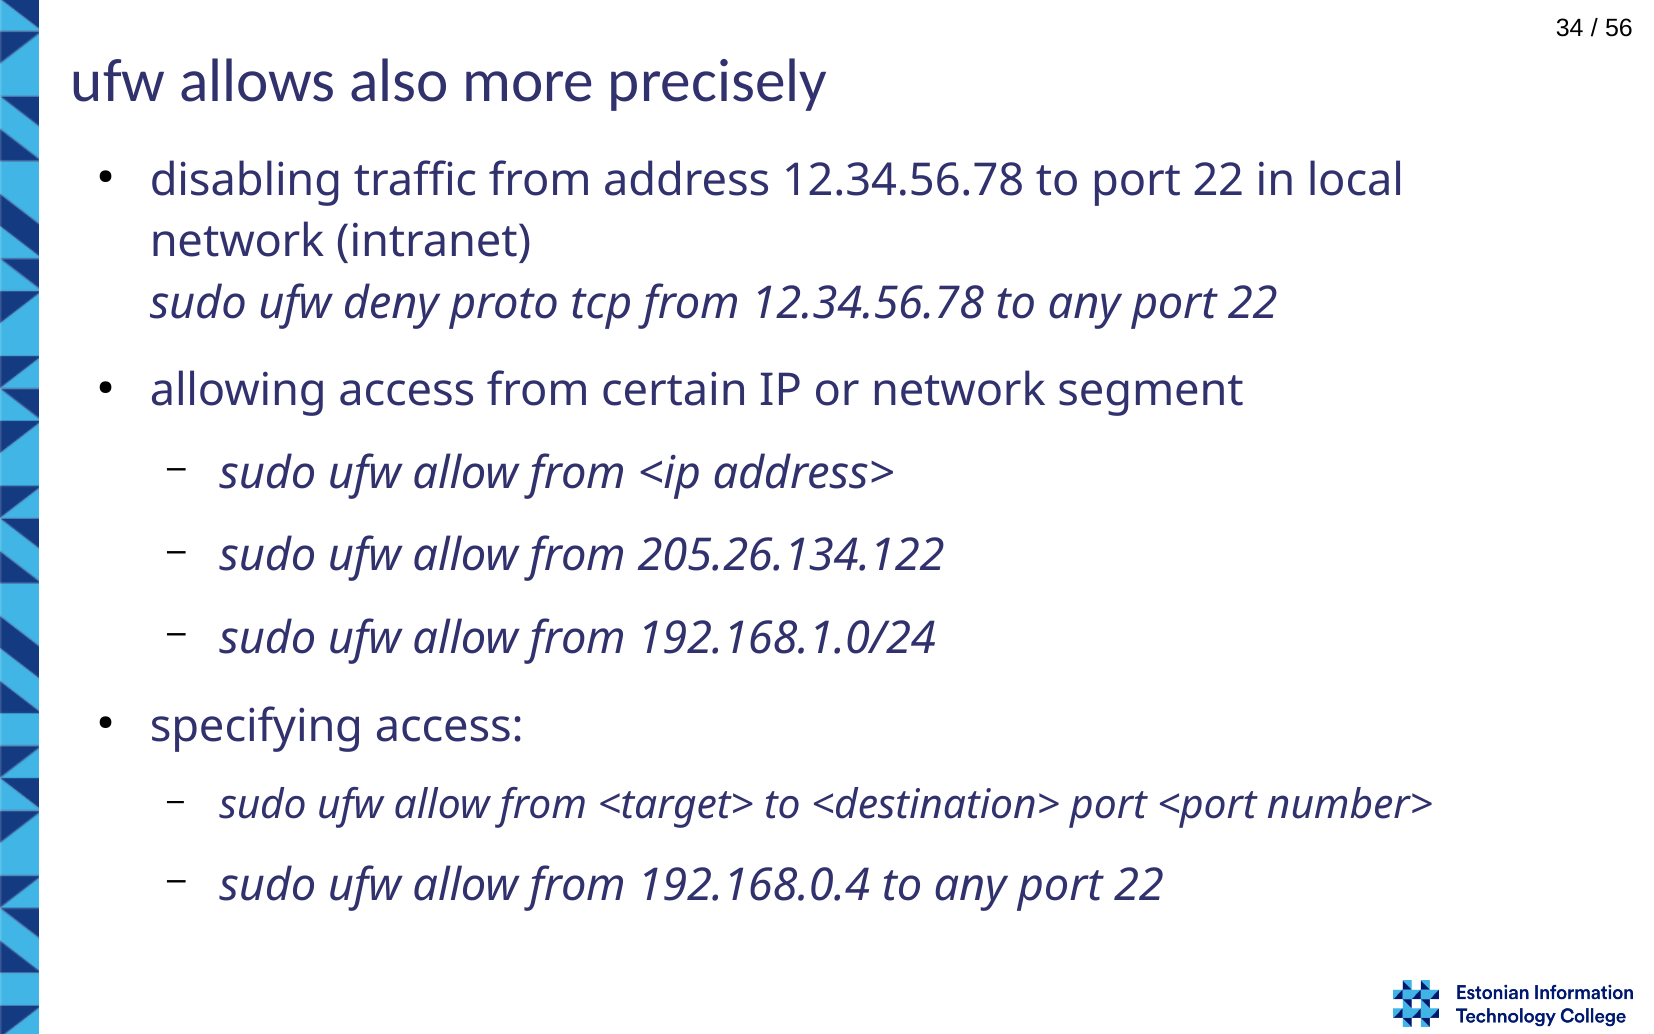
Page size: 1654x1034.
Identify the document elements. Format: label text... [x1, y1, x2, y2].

list disabling traffic from address 12.34.56.78 to port 22 in local network (intranet) sudo ufw deny proto tcp from 12.34.56.78 to any port 22 allowing access from certain IP or network segment sudo ufw allow from <ip address> sudo ufw allow from 205.26.134.122 sudo ufw allow from 192.168.1.0/24 specifying access: sudo ufw allow from <target> to <destination> port <port number> sudo ufw allow from 192.168.0.4 to any port 22 [80, 147, 1536, 915]
picture [1393, 980, 1633, 1027]
title ufw allows also more precisely [70, 41, 1630, 130]
